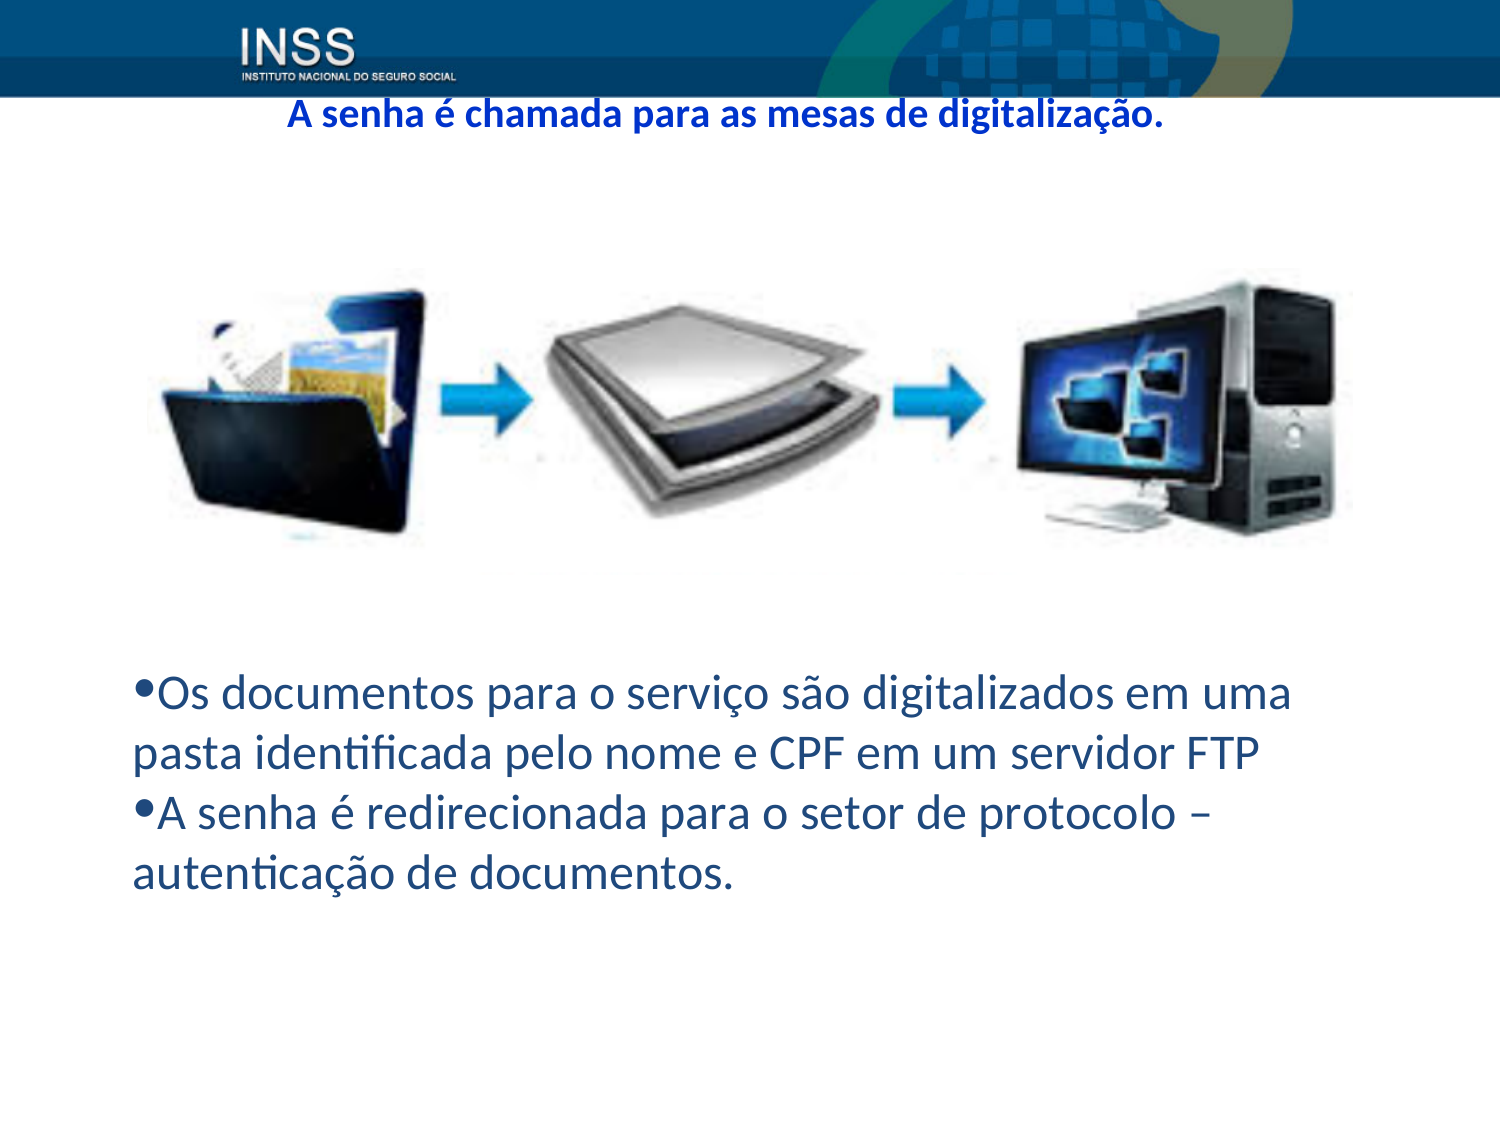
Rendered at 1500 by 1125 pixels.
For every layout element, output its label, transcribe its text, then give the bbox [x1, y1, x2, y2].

picture [0, 0, 1500, 98]
list A senha é chamada para as mesas de digitalização. [159, 98, 1294, 244]
text_box Os documentos para o serviço são digitalizados em uma pasta identificada pelo nome e CPF em um servidor FTP A senha é redirecionada para o setor de protocolo – autenticação de documentos. [118, 592, 1418, 908]
picture [147, 268, 1353, 575]
